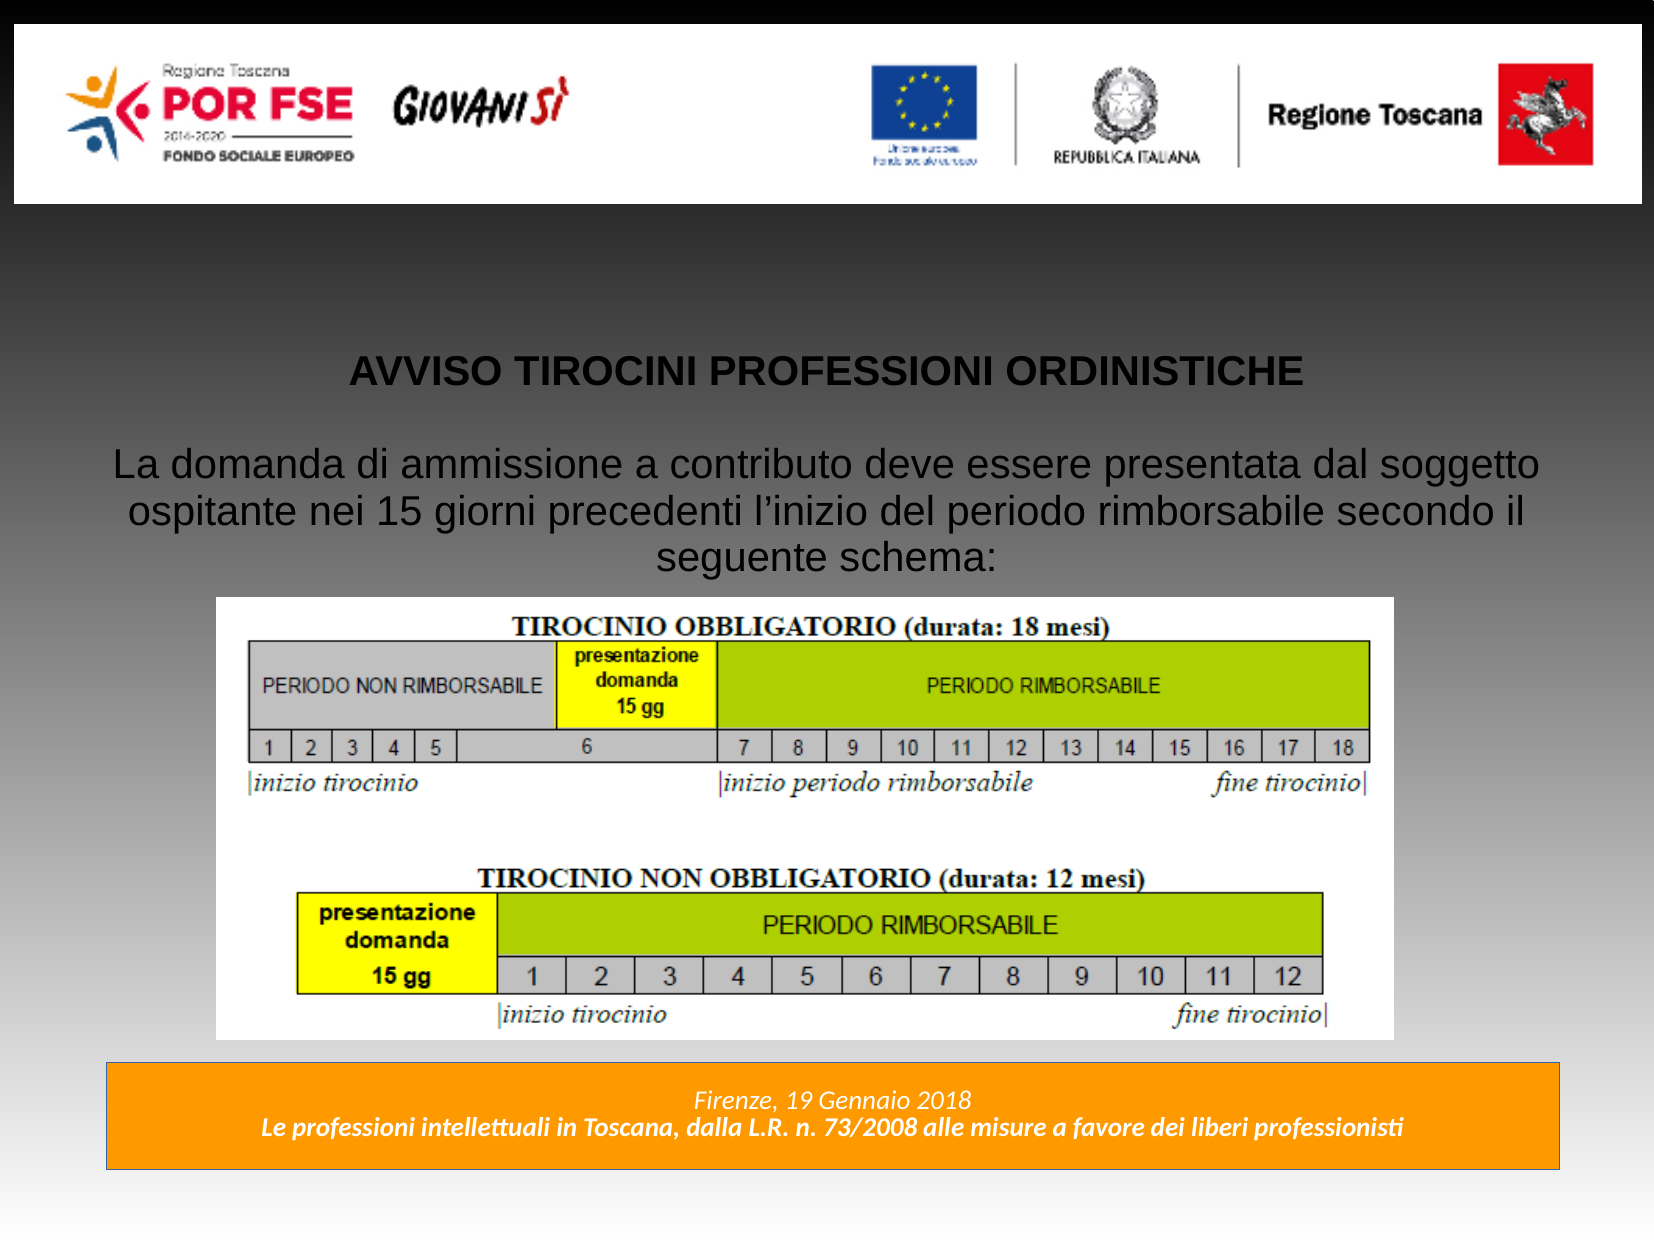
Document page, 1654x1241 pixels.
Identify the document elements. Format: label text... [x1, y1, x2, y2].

subtitle AVVISO TIROCINI PROFESSIONI ORDINISTICHE La domanda di ammissione a contributo deve essere presentata dal soggetto ospitante nei 15 giorni precedenti l’inizio del periodo rimborsabile secondo il seguente schema: [82, 290, 1571, 1010]
picture [216, 597, 1394, 1040]
picture [14, 24, 1642, 204]
text_box Firenze, 19 Gennaio 2018 Le professioni intellettuali in Toscana, dalla L.R. n. 73/2008 alle misure a favore dei liberi professionisti [106, 1062, 1560, 1170]
